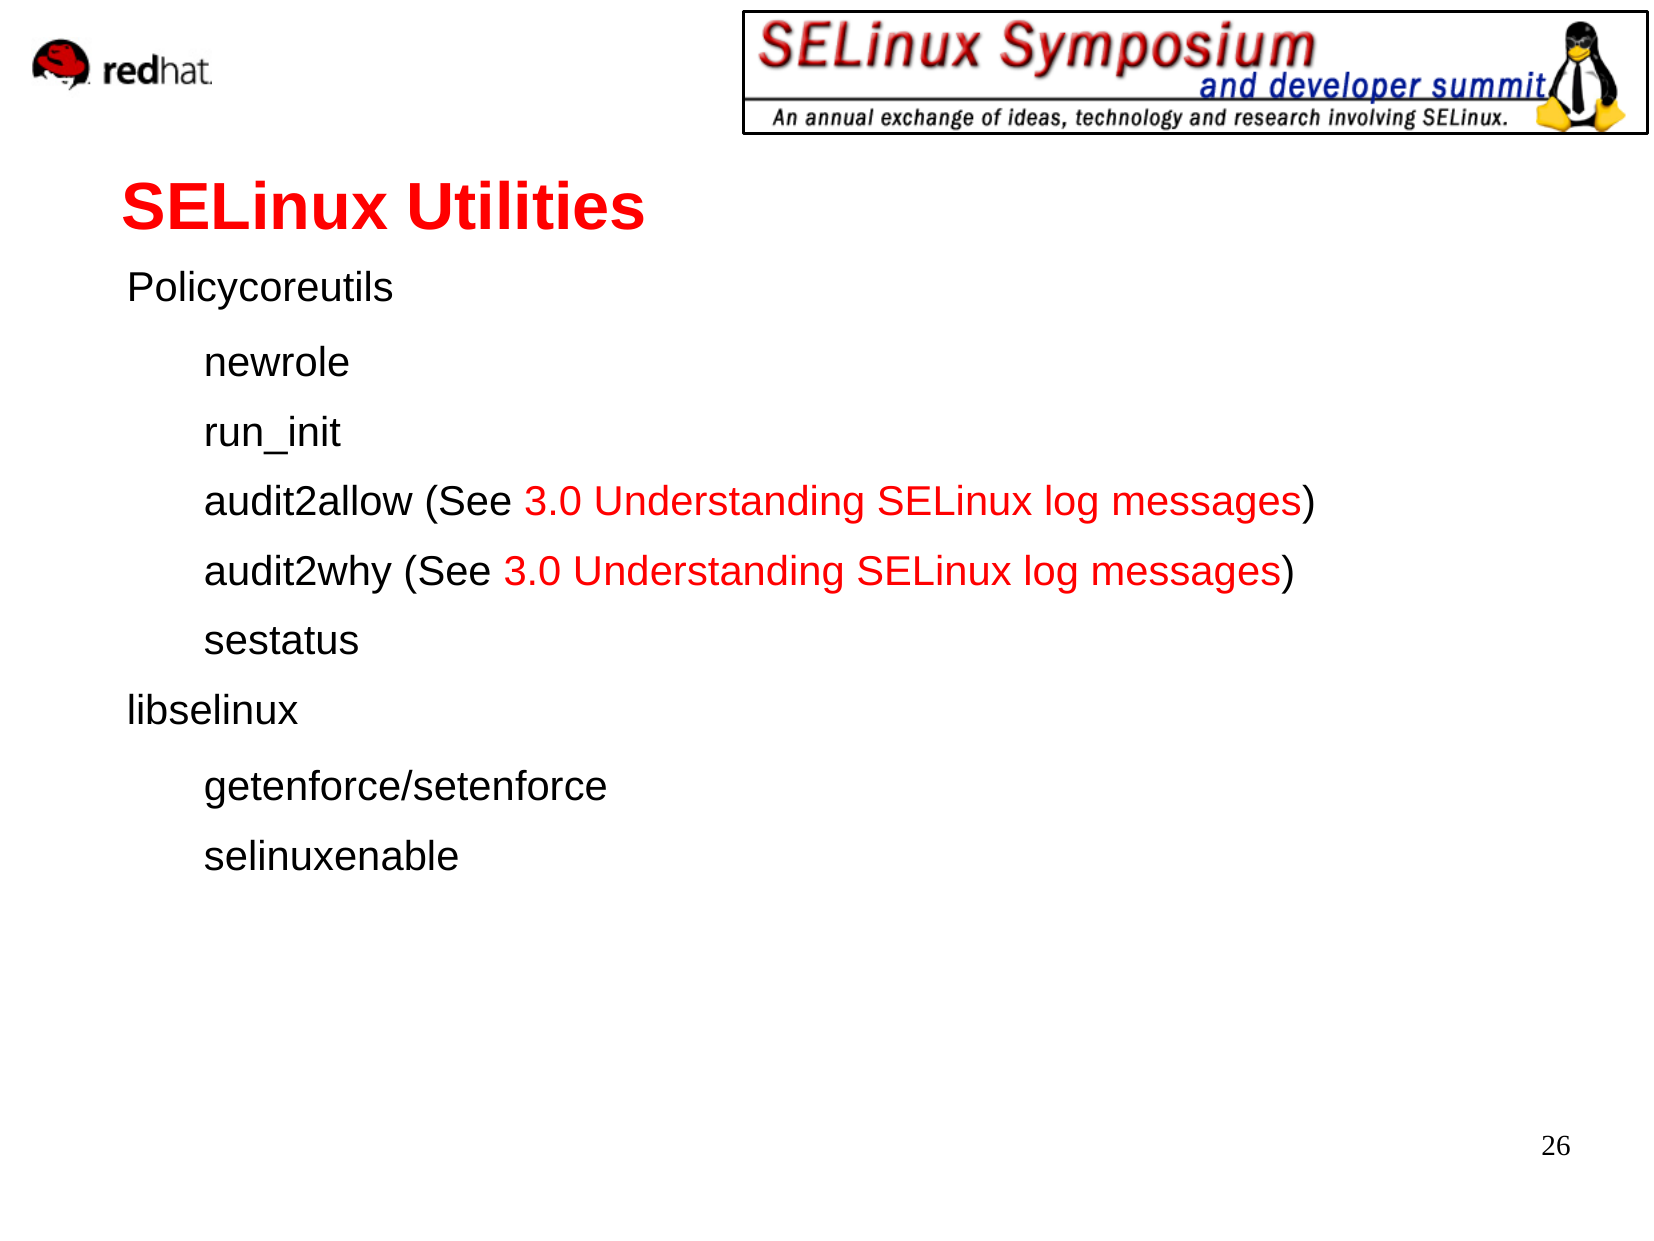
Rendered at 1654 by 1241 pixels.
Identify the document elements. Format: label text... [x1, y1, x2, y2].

list Policycoreutils newrole run_init audit2allow (See 3.0 Understanding SELinux log messages) audit2why (See 3.0 Understanding SELinux log messages) sestatus libselinux getenforce/setenforce selinuxenable [109, 263, 1522, 1045]
picture [31, 37, 212, 98]
title SELinux Utilities [121, 102, 1534, 310]
picture [745, 13, 1646, 132]
